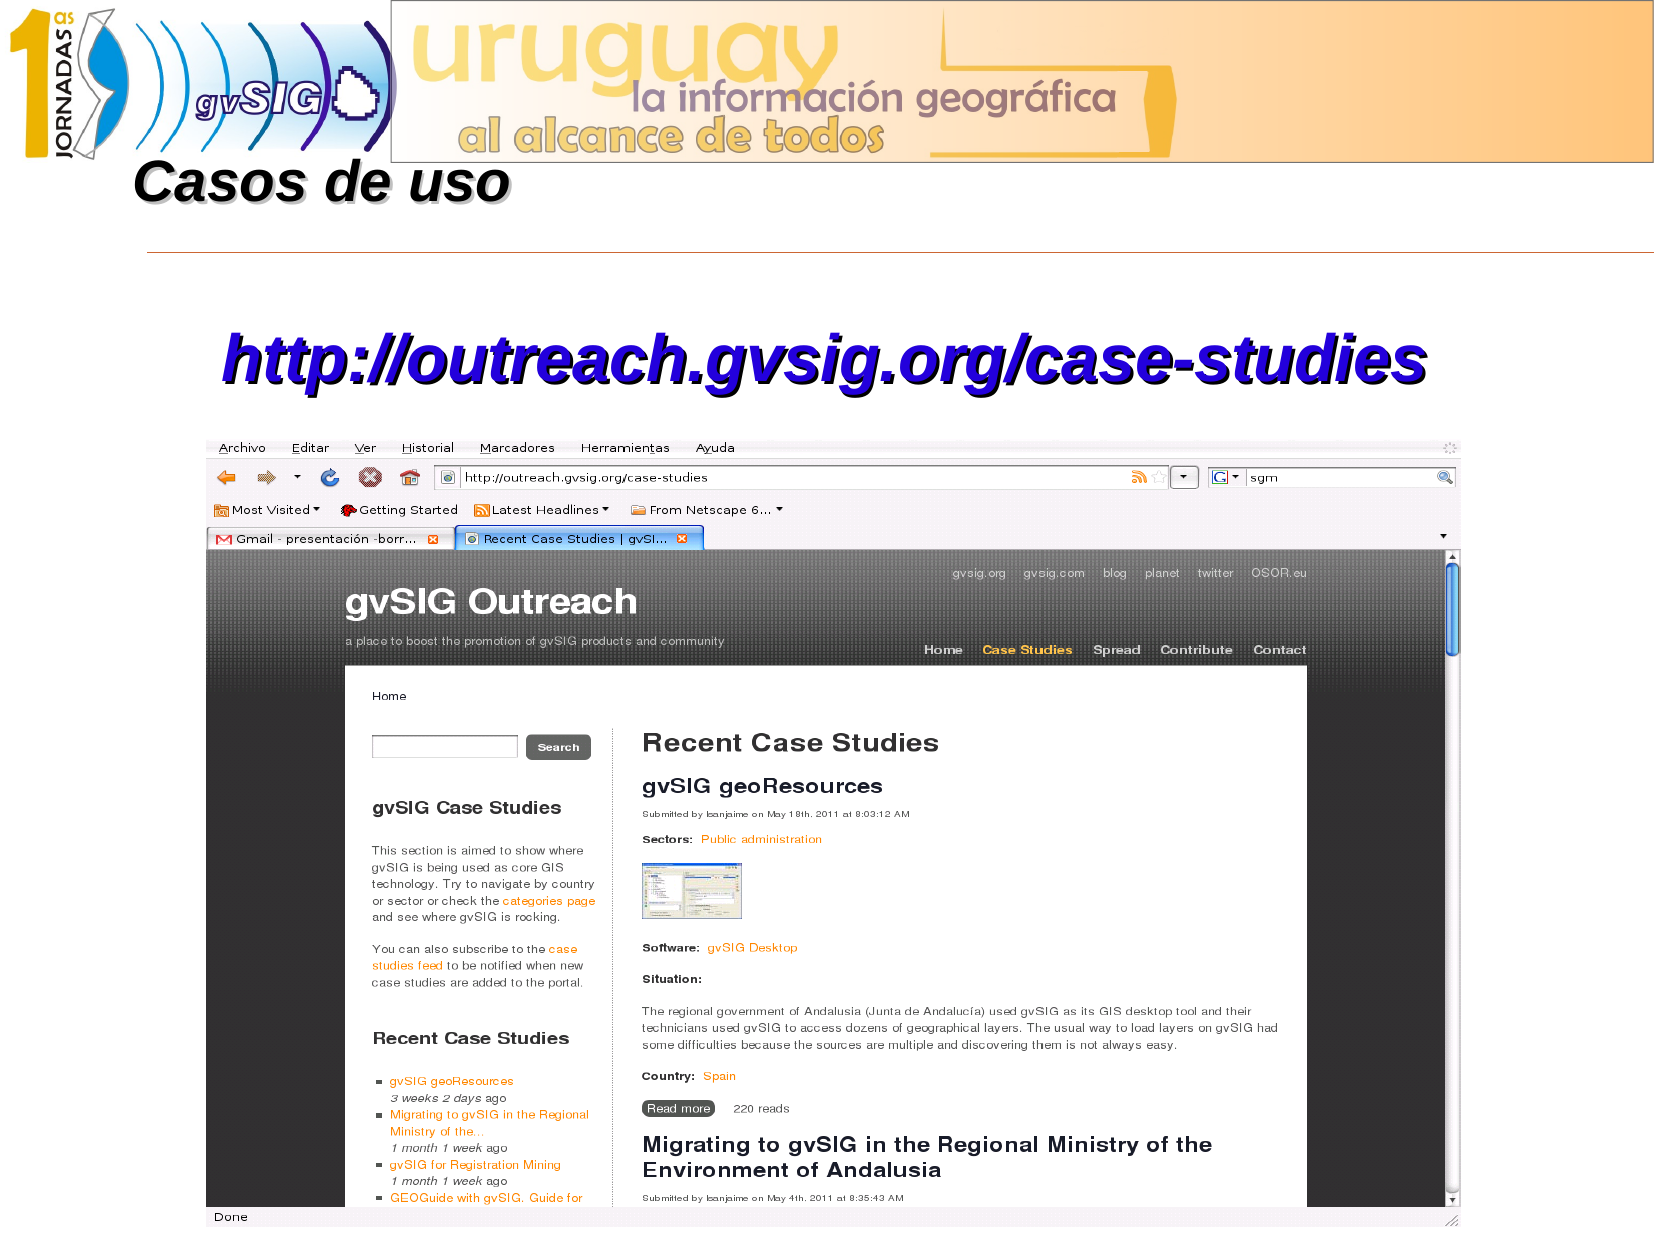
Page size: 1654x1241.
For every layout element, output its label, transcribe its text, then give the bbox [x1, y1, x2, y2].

text_box Casos de uso [118, 141, 975, 232]
text_box http://outreach.gvsig.org/case-studies [206, 313, 1459, 404]
picture [0, 6, 392, 163]
picture [206, 436, 1461, 1227]
